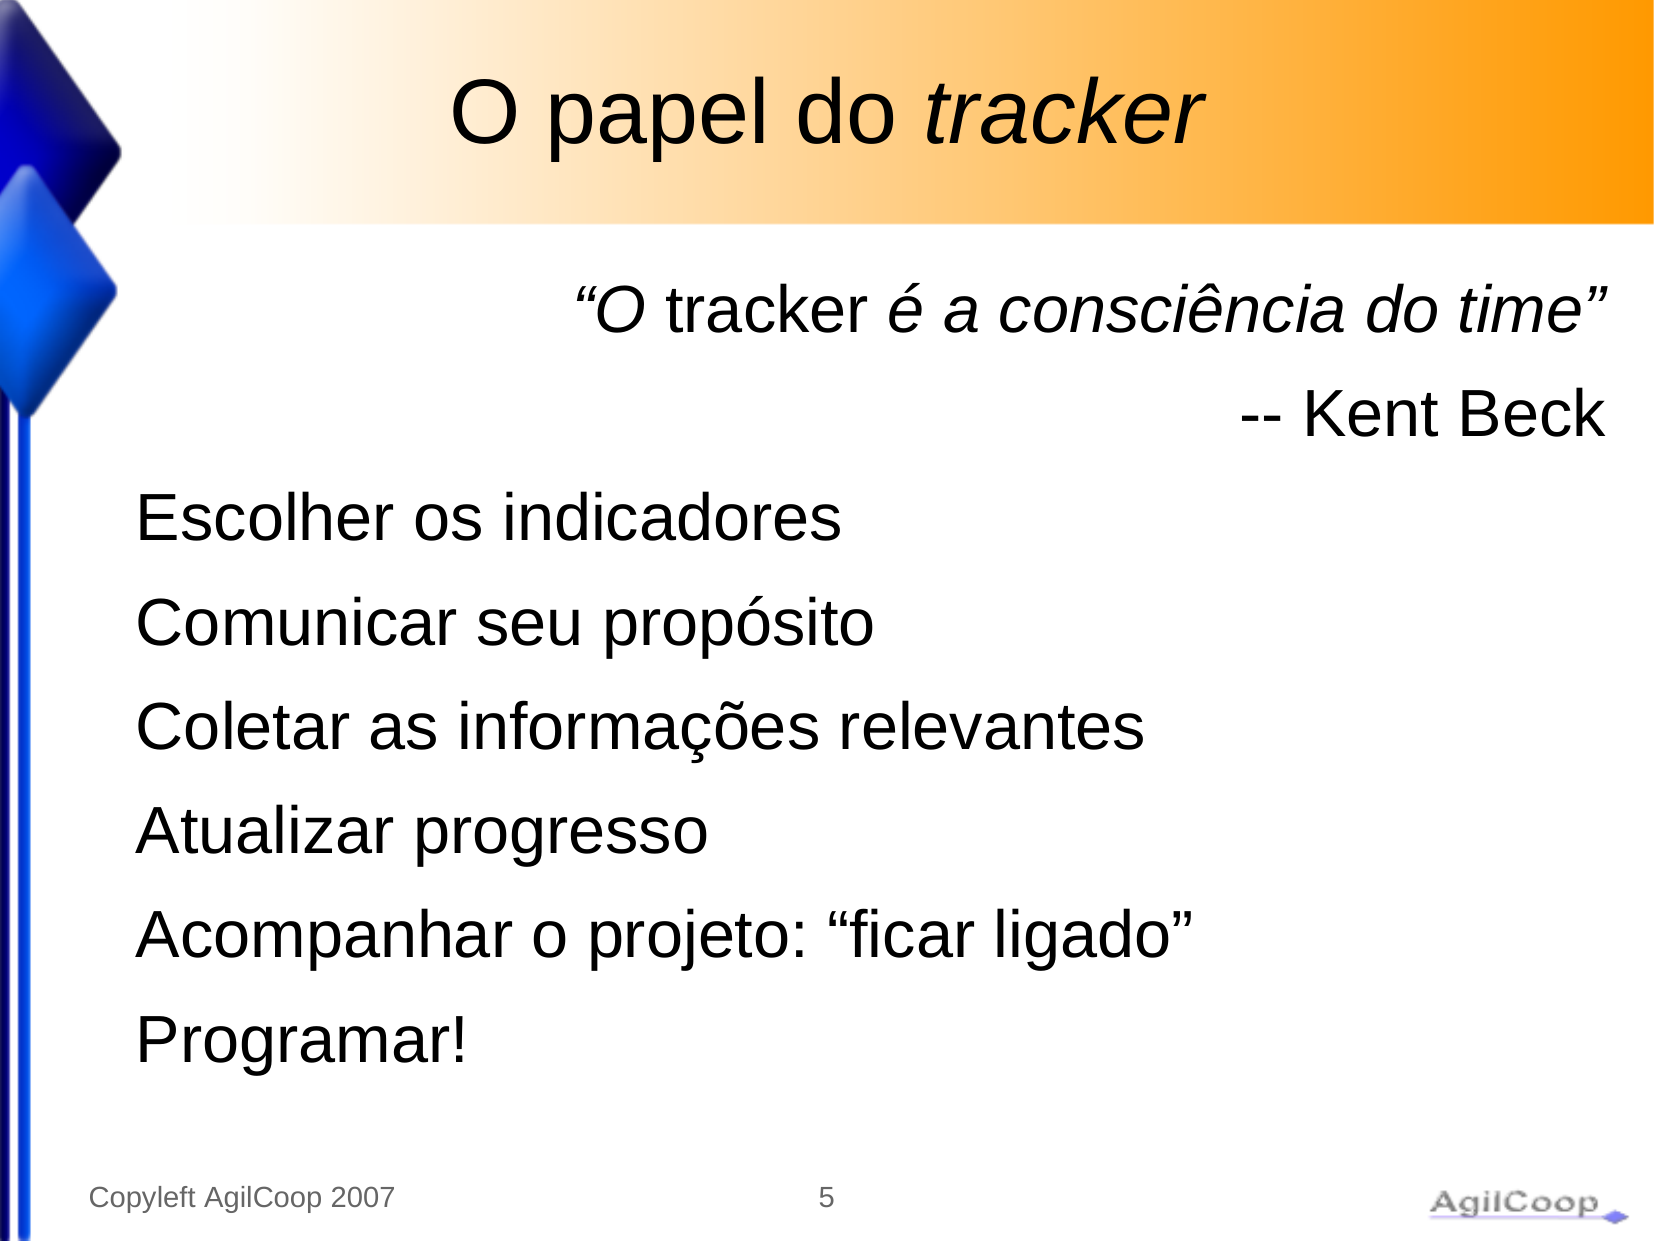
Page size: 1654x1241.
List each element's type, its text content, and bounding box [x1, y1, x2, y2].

list “O tracker é a consciência do time” -- Kent Beck Escolher os indicadores Comunicar seu propósito Coletar as informações relevantes Atualizar progresso Acompanhar o projeto: “ficar ligado” Programar! [118, 271, 1607, 1123]
picture [0, 0, 1654, 1241]
title O papel do tracker [82, 8, 1571, 216]
